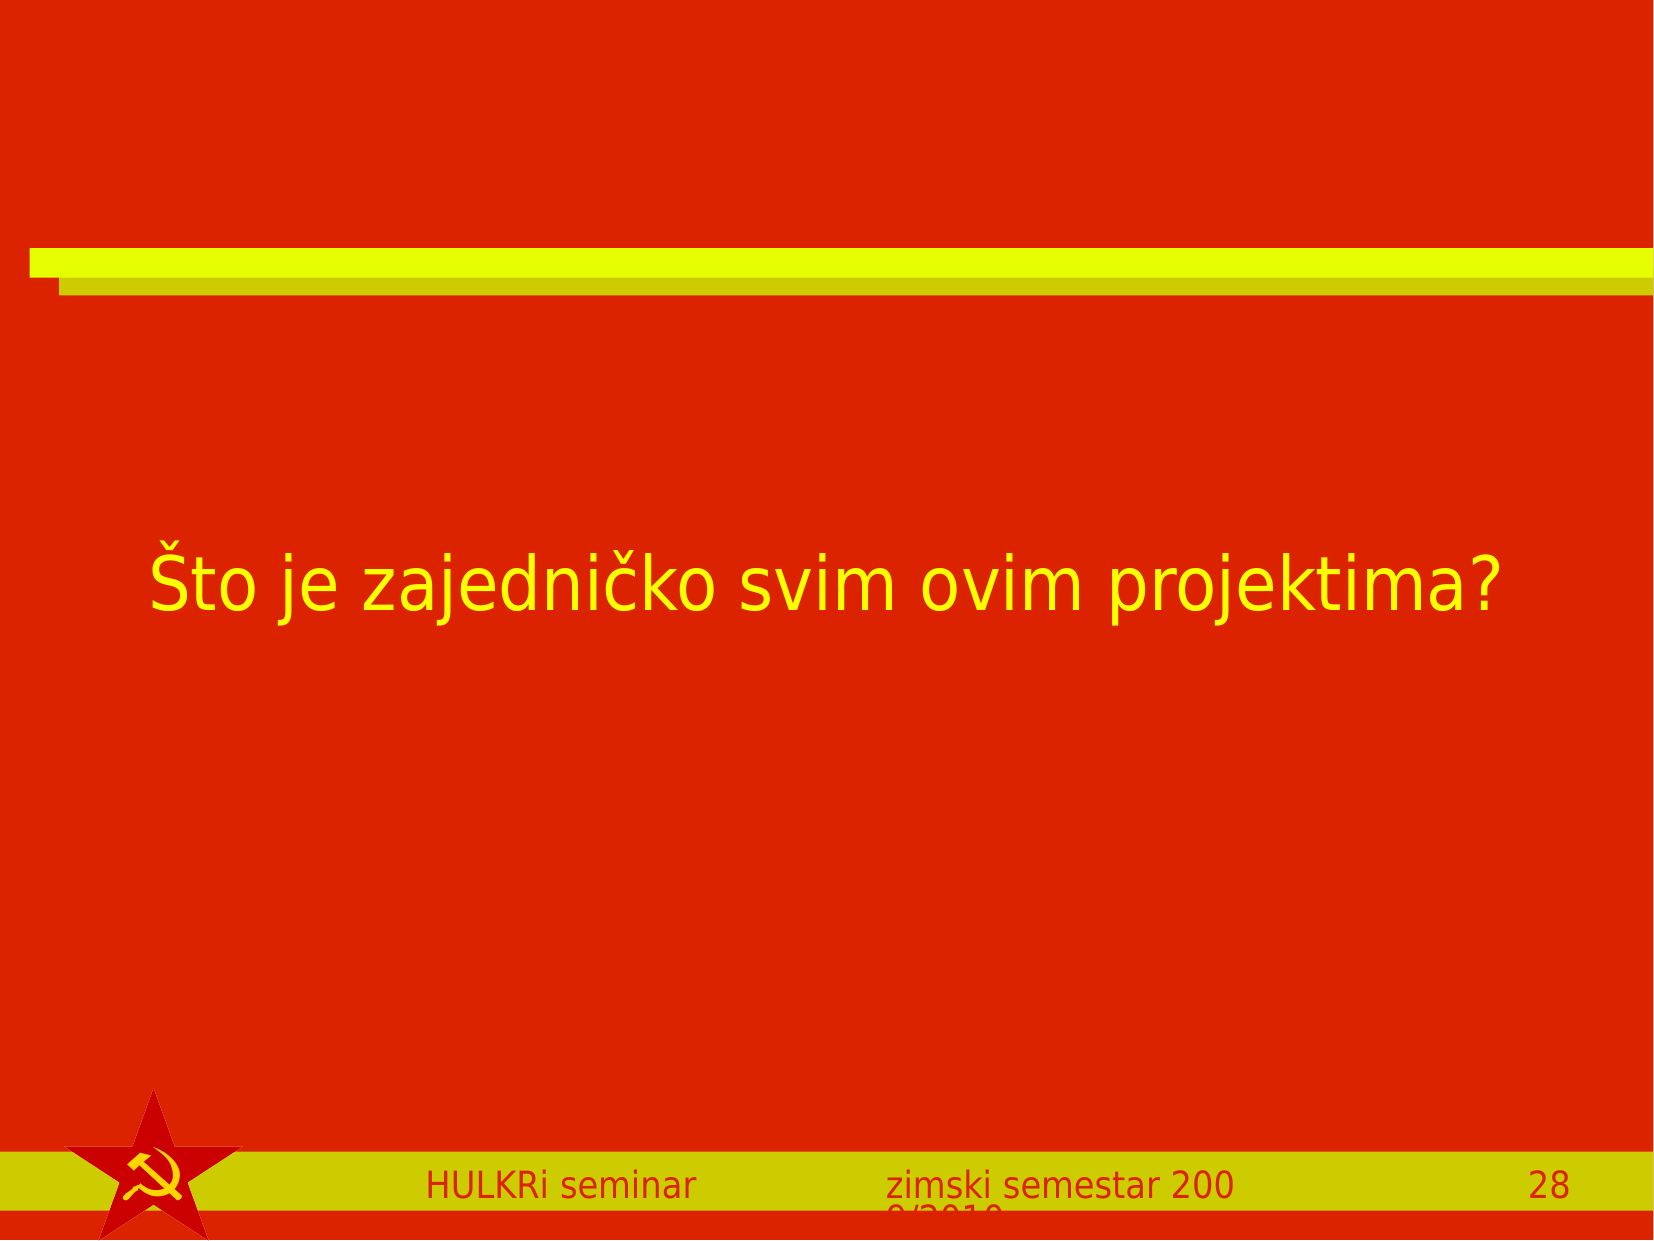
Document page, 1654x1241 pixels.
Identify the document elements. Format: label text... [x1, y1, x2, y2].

subtitle Što je zajedničko svim ovim projektima? [82, 56, 1571, 1114]
picture [64, 1088, 243, 1241]
